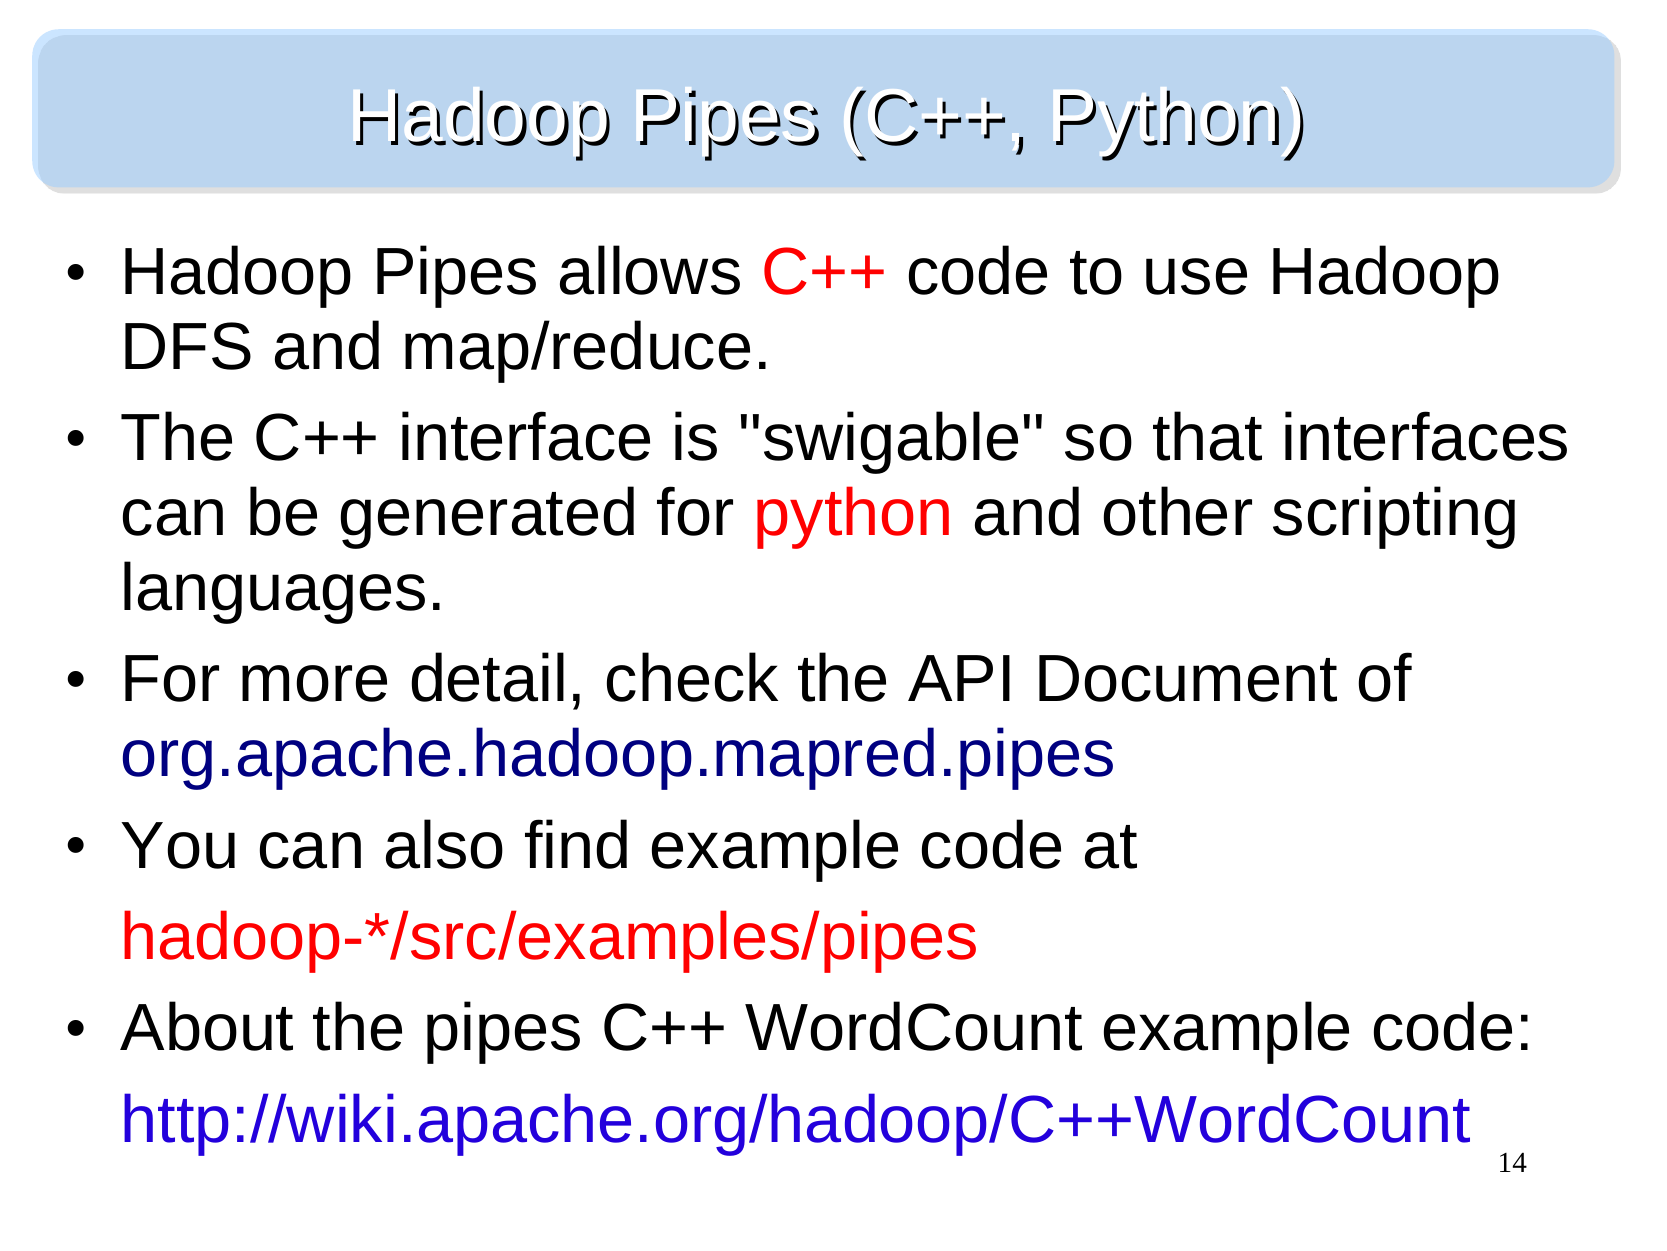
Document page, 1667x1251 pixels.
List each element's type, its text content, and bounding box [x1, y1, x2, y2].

text_box [32, 29, 123, 188]
list Hadoop Pipes allows C++ code to use Hadoop DFS and map/reduce. The C++ interface is "swigable" so that interfaces can be generated for python and other scripting languages. For more detail, check the API Document of org.apache.hadoop.mapred.pipes You can also find example code at hadoop-*/src/examples/pipes About the pipes C++ WordCount example code: http://wiki.apache.org/hadoop/C++WordCount [64, 234, 1600, 1157]
title Hadoop Pipes (C++, Python) [123, 20, 1530, 211]
text_box [1530, 29, 1615, 188]
